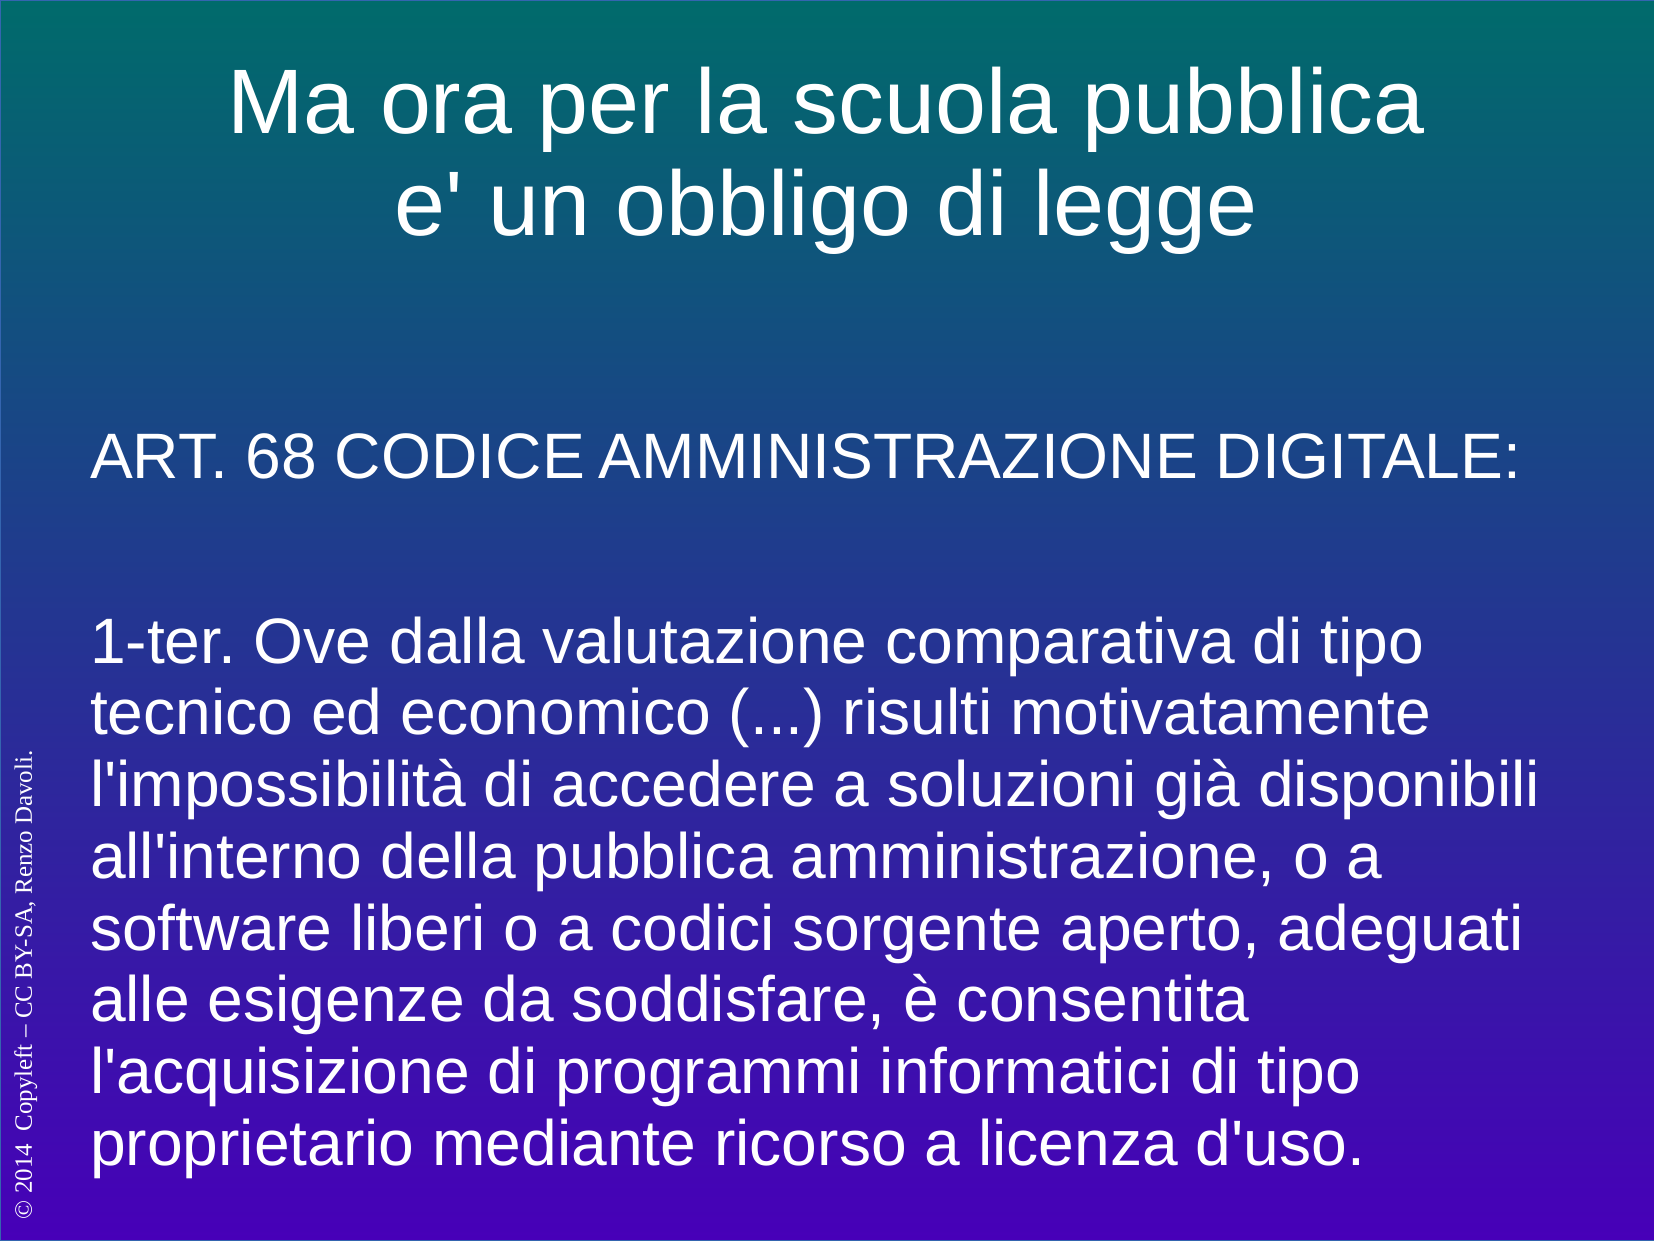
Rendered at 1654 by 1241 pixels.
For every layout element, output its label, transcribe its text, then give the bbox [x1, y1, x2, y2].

list ART. 68 CODICE AMMINISTRAZIONE DIGITALE: 1-ter. Ove dalla valutazione comparativa di tipo tecnico ed economico (...) risulti motivatamente l'impossibilità di accedere a soluzioni già disponibili all'interno della pubblica amministrazione, o a software liberi o a codici sorgente aperto, adeguati alle esigenze da soddisfare, è consentita l'acquisizione di programmi informatici di tipo proprietario mediante ricorso a licenza d'uso. [90, 420, 1606, 1201]
title Ma ora per la scuola pubblica e' un obbligo di legge [82, 49, 1571, 257]
